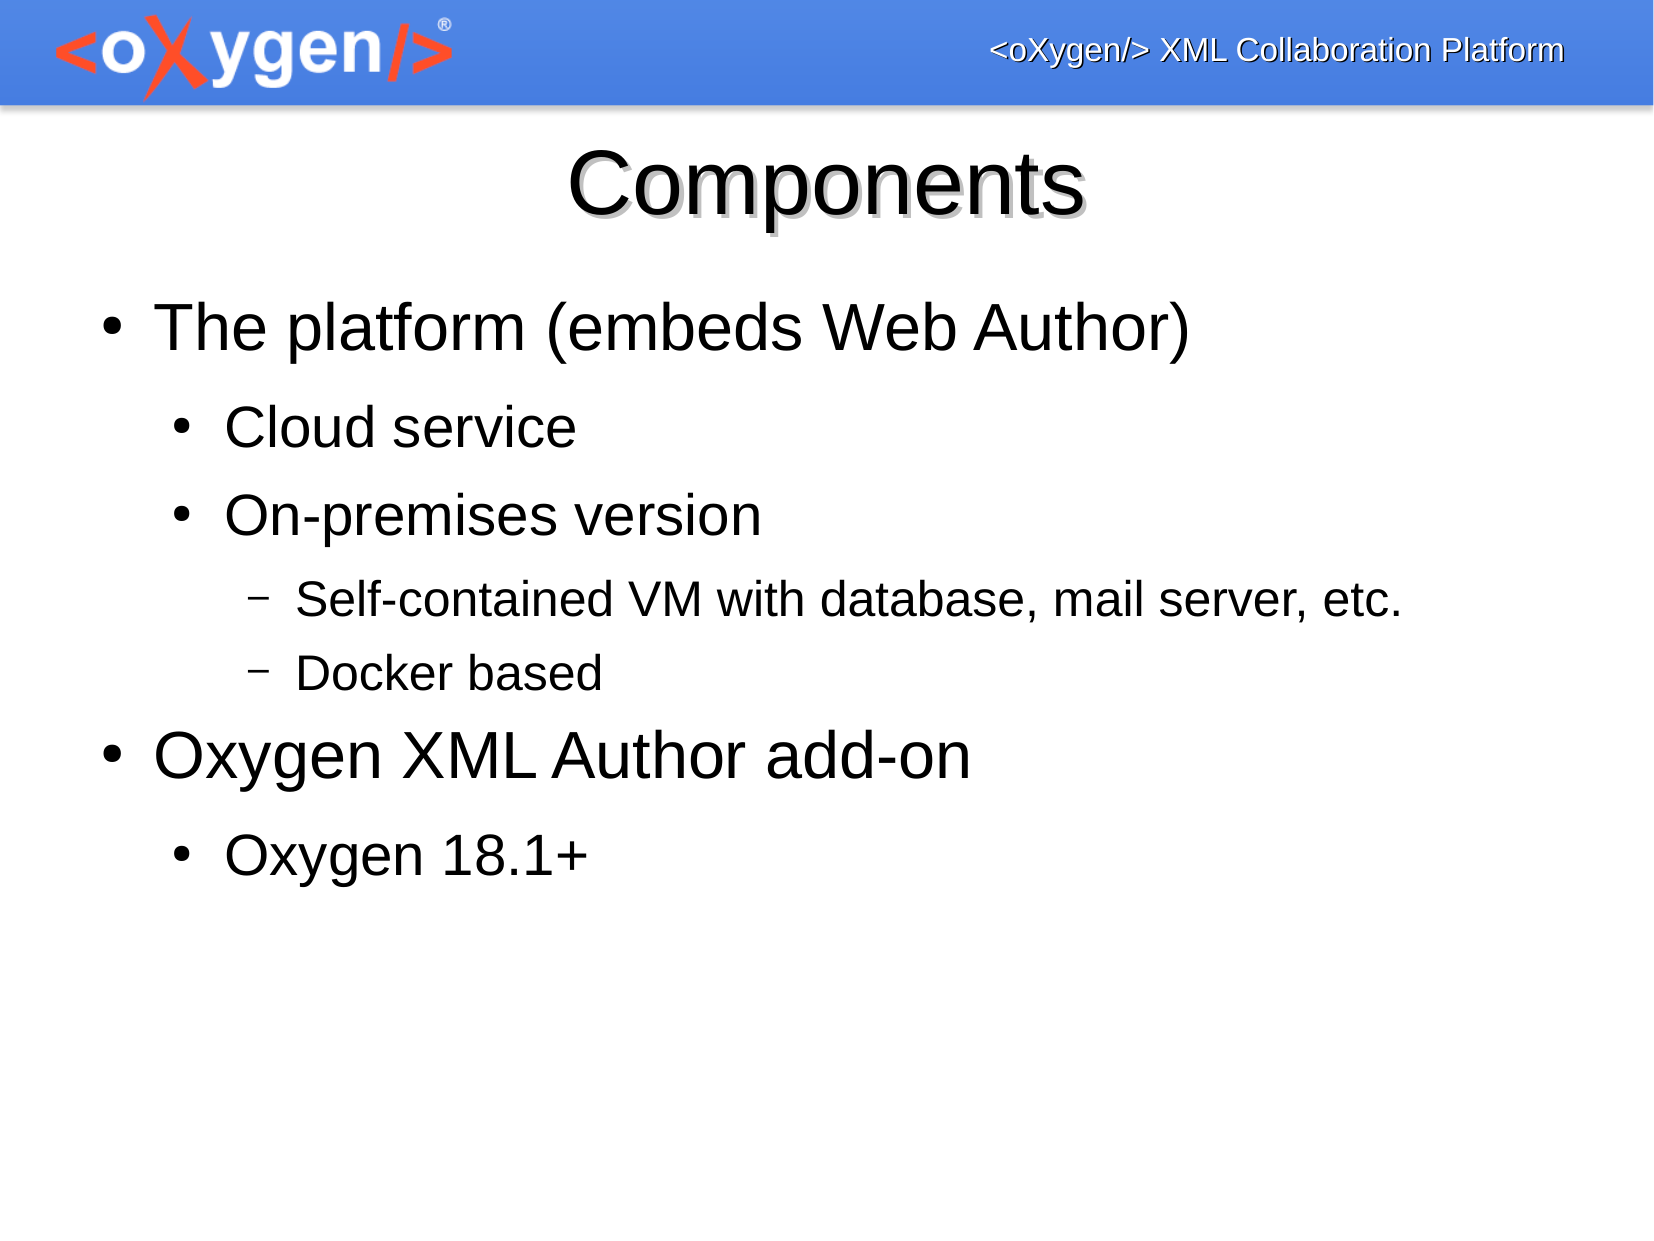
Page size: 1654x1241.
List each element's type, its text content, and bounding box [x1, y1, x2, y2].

title Components [82, 78, 1571, 287]
list The platform (embeds Web Author) Cloud service On-premises version Self-contained VM with database, mail server, etc. Docker based Oxygen XML Author add-on Oxygen 18.1+ [82, 290, 1571, 1010]
picture [0, 0, 1654, 119]
